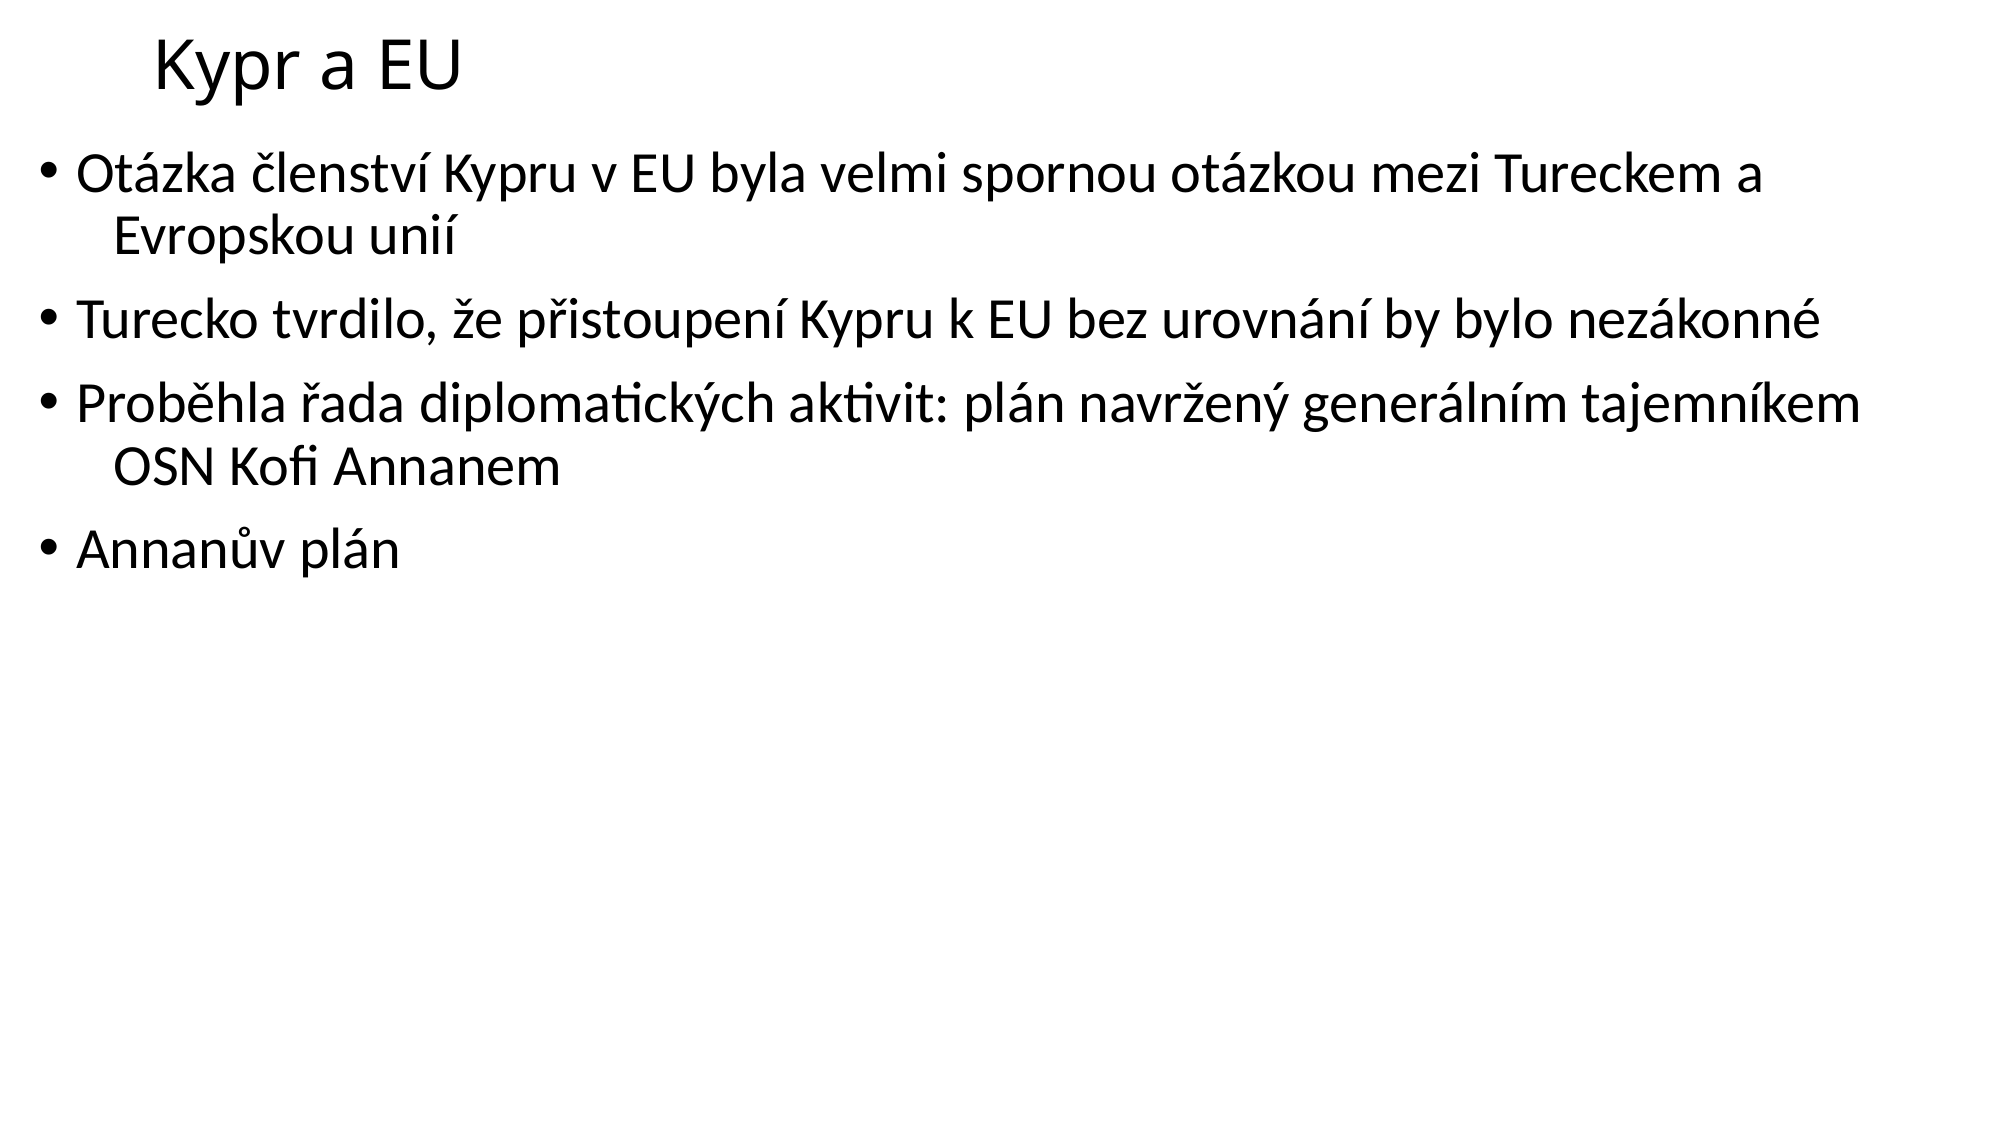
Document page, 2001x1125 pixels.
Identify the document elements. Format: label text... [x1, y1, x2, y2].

list Otázka členství Kypru v EU byla velmi spornou otázkou mezi Tureckem a Evropskou unií Turecko tvrdilo, že přistoupení Kypru k EU bez urovnání by bylo nezákonné Proběhla řada diplomatických aktivit: plán navržený generálním tajemníkem OSN Kofi Annanem Annanův plán [23, 134, 1947, 1104]
title Kypr a EU [137, 21, 1863, 112]
